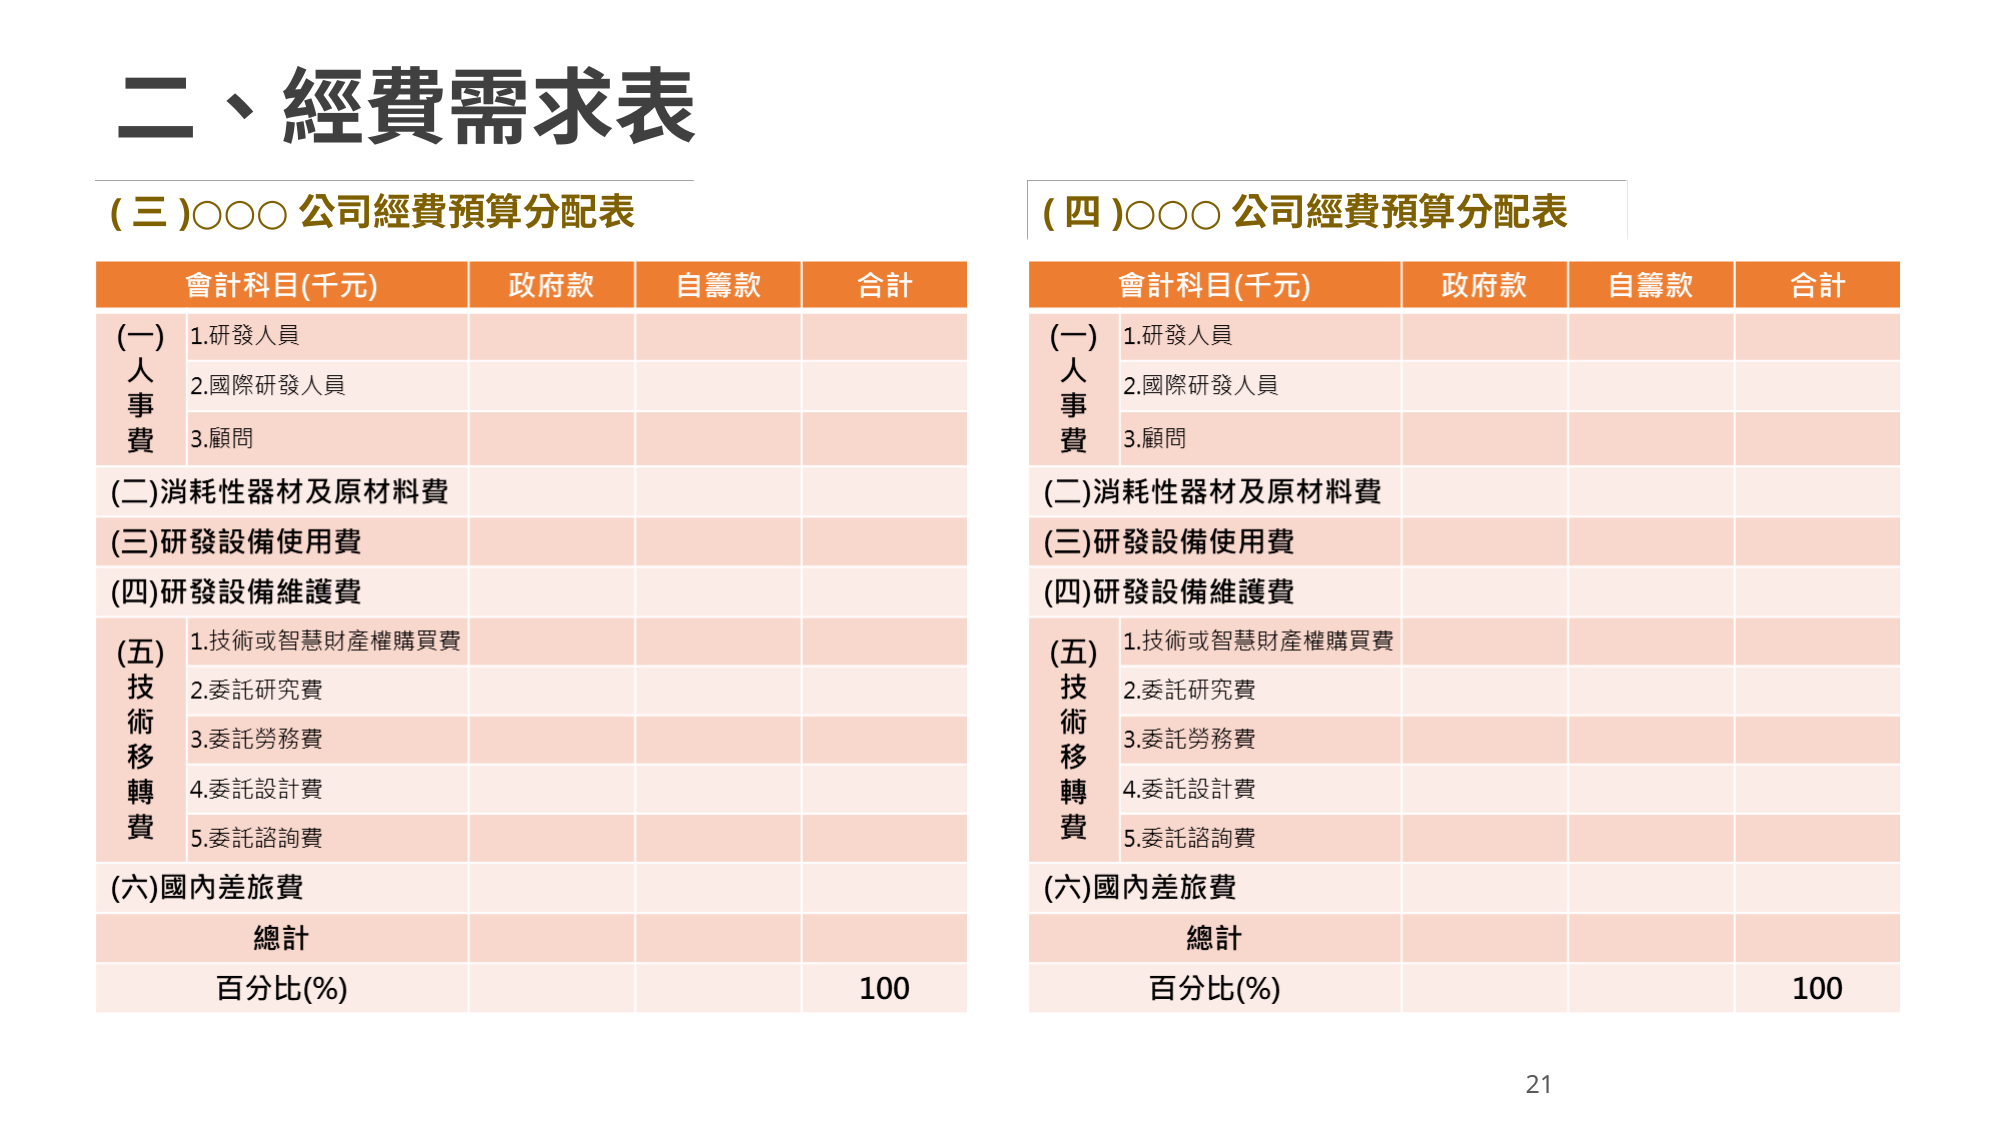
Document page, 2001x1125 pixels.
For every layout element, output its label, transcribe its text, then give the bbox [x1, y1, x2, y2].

text_box (三)○○○公司經費預算分配表 [95, 180, 695, 242]
picture [95, 258, 969, 1023]
text_box (四)○○○公司經費預算分配表 [1027, 180, 1628, 242]
text_box <編號> [1510, 1061, 1961, 1097]
title 二、經費需求表 [99, 56, 1900, 166]
picture [1027, 258, 1901, 1023]
